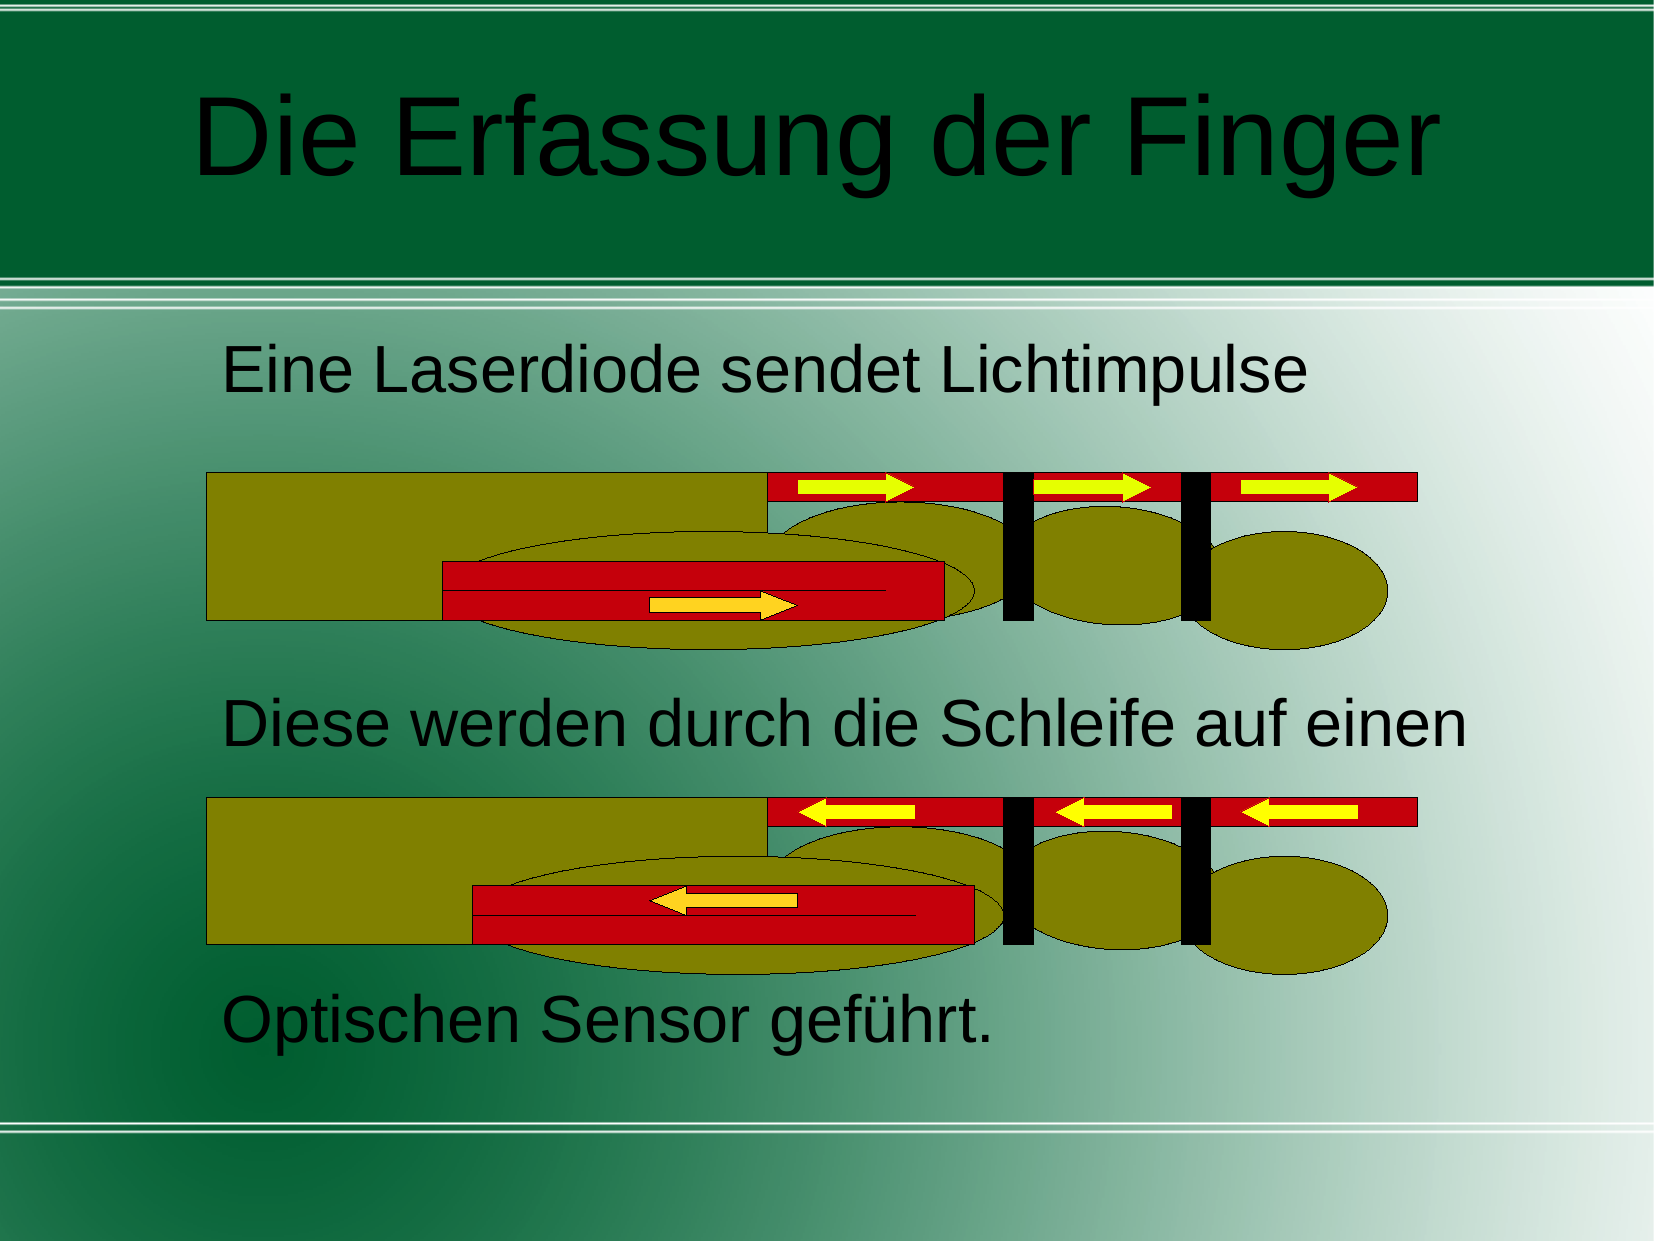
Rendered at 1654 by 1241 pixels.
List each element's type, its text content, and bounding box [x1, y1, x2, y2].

text_box [206, 472, 1418, 650]
text_box Optischen Sensor geführt. [206, 974, 1011, 1064]
text_box Eine Laserdiode sendet Lichtimpulse [206, 324, 1325, 415]
text_box Die Erfassung der Finger [177, 66, 1488, 207]
picture [0, 0, 1654, 1241]
text_box Diese werden durch die Schleife auf einen [206, 678, 1485, 768]
text_box [206, 797, 1418, 975]
